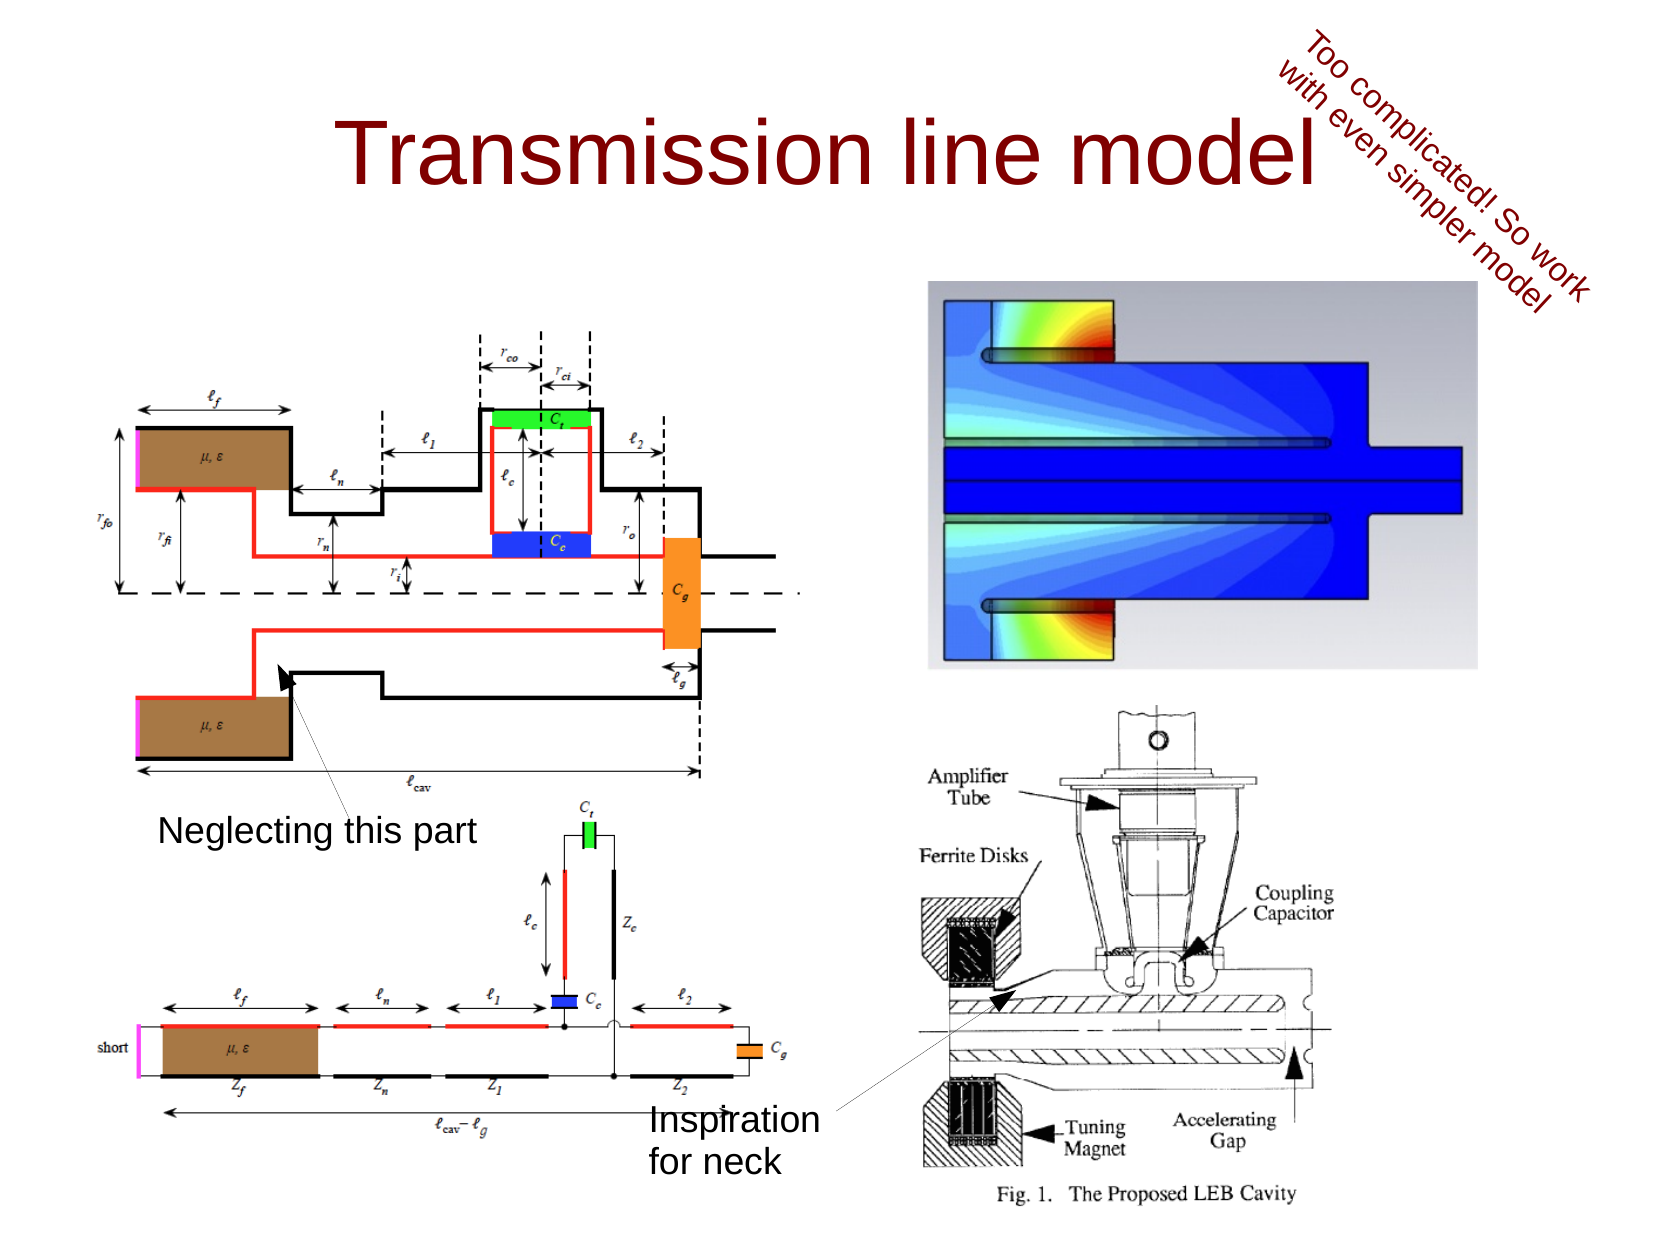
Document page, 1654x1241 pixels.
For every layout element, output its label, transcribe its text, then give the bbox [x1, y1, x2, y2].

picture [29, 290, 852, 1170]
text_box Neglecting this part [142, 802, 563, 859]
title Transmission line model [82, 49, 1451, 257]
title Transmission line model [1362, 49, 1571, 244]
picture [927, 281, 1478, 672]
text_box Too complicated! So work with even simpler model [1255, 7, 1621, 357]
picture [914, 705, 1388, 1219]
text_box Inspiration for neck [633, 1091, 882, 1190]
